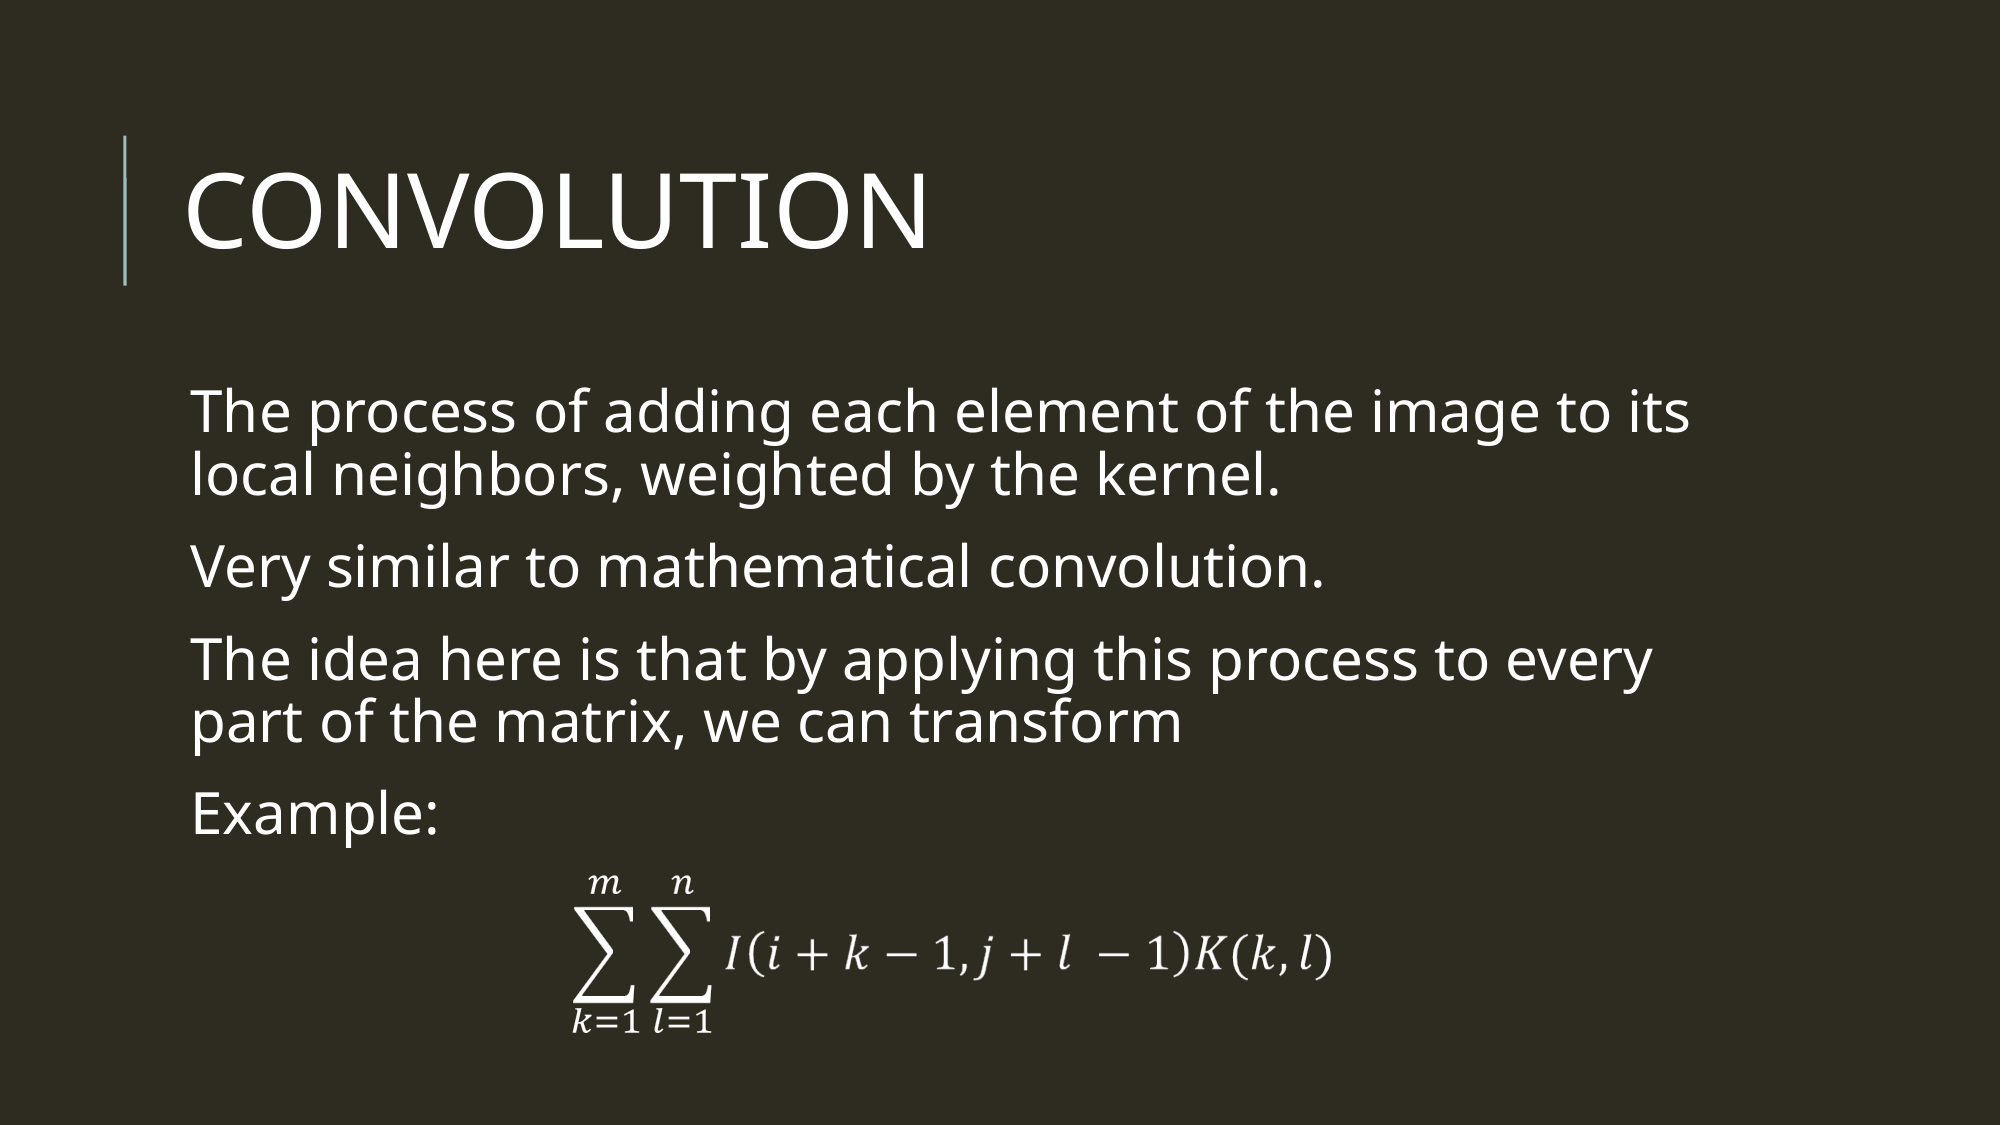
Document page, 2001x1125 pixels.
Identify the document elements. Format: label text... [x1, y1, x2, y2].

title CONVOLUTION [168, 96, 1763, 342]
list The process of adding each element of the image to its local neighbors, weighted by the kernel. Very similar to mathematical convolution. The idea here is that by applying this process to every part of the matrix, we can transform Example: [168, 375, 1763, 1035]
